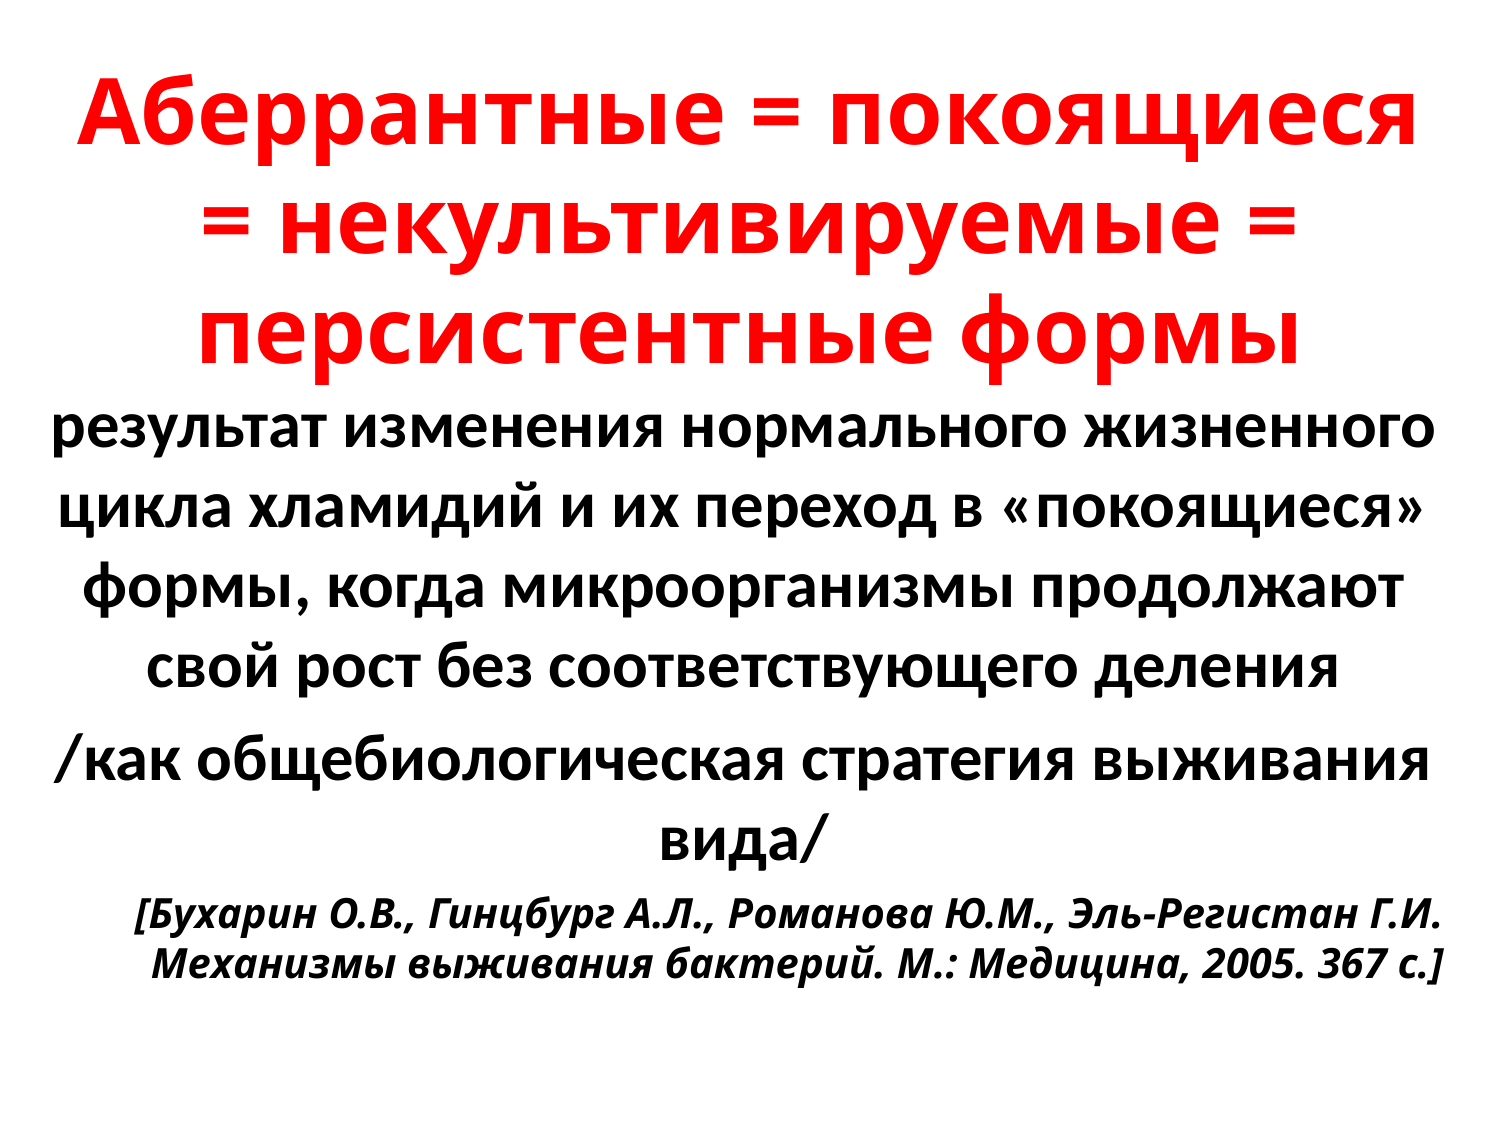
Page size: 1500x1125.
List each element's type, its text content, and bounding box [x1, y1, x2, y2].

list результат изменения нормального жизненного цикла хламидий и их переход в «покоящиеся» формы, когда микроорганизмы продолжают свой рост без соответствующего деления /как общебиологическая стратегия выживания вида/ [Бухарин О.В., Гинцбург А.Л., Романова Ю.М., Эль-Регистан Г.И. Механизмы выживания бактерий. М.: Медицина, 2005. 367 с.] [29, 373, 1459, 1094]
title Аберрантные = покоящиеся = некультивируемые = персистентные формы [35, 45, 1465, 362]
